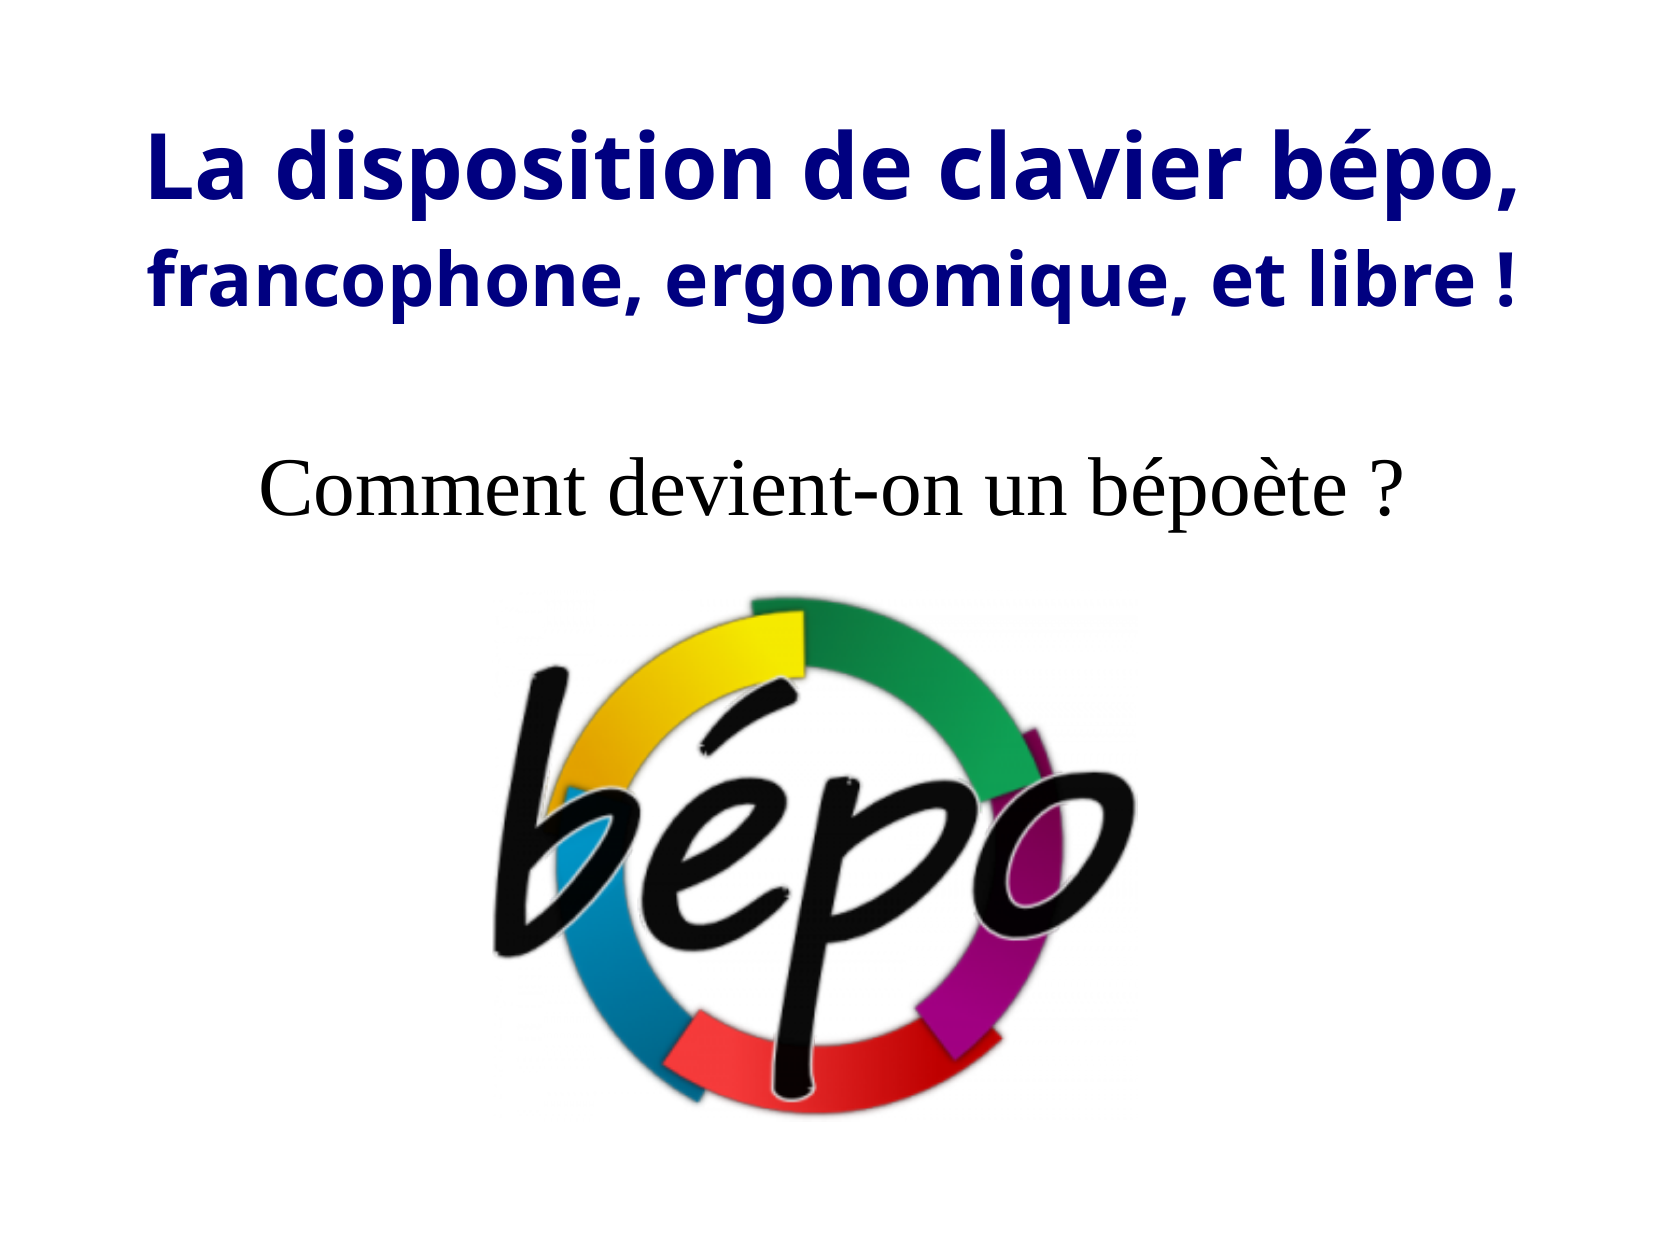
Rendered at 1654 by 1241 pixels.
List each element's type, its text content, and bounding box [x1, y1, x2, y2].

title La disposition de clavier bépo, francophone, ergonomique, et libre ! [88, 118, 1577, 313]
list Comment devient-on un bépoète ? [88, 441, 1577, 1034]
picture [492, 590, 1138, 1123]
